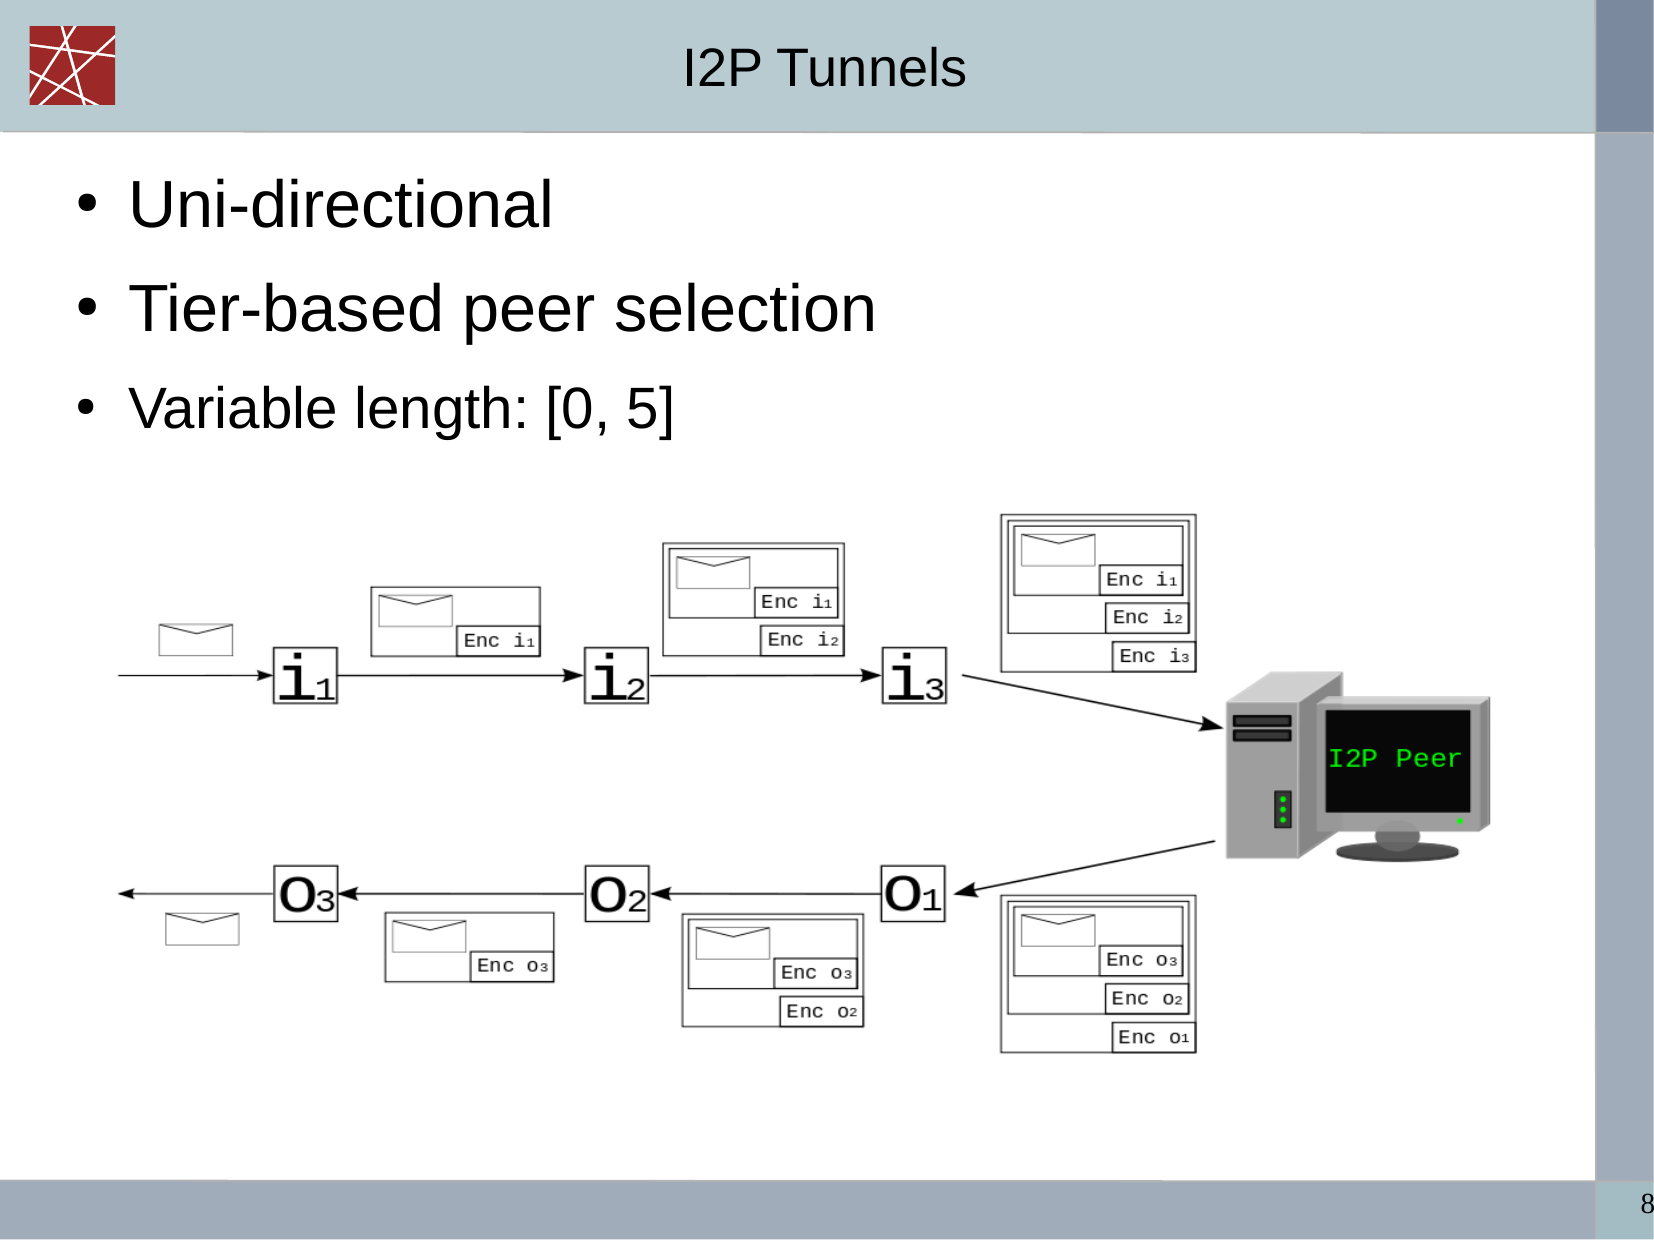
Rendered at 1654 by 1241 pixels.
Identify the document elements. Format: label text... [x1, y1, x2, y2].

title I2P Tunnels [81, 9, 1570, 126]
picture [108, 508, 1501, 1074]
list Uni-directional Tier-based peer selection Variable length: [0, 5] [57, 166, 1546, 441]
